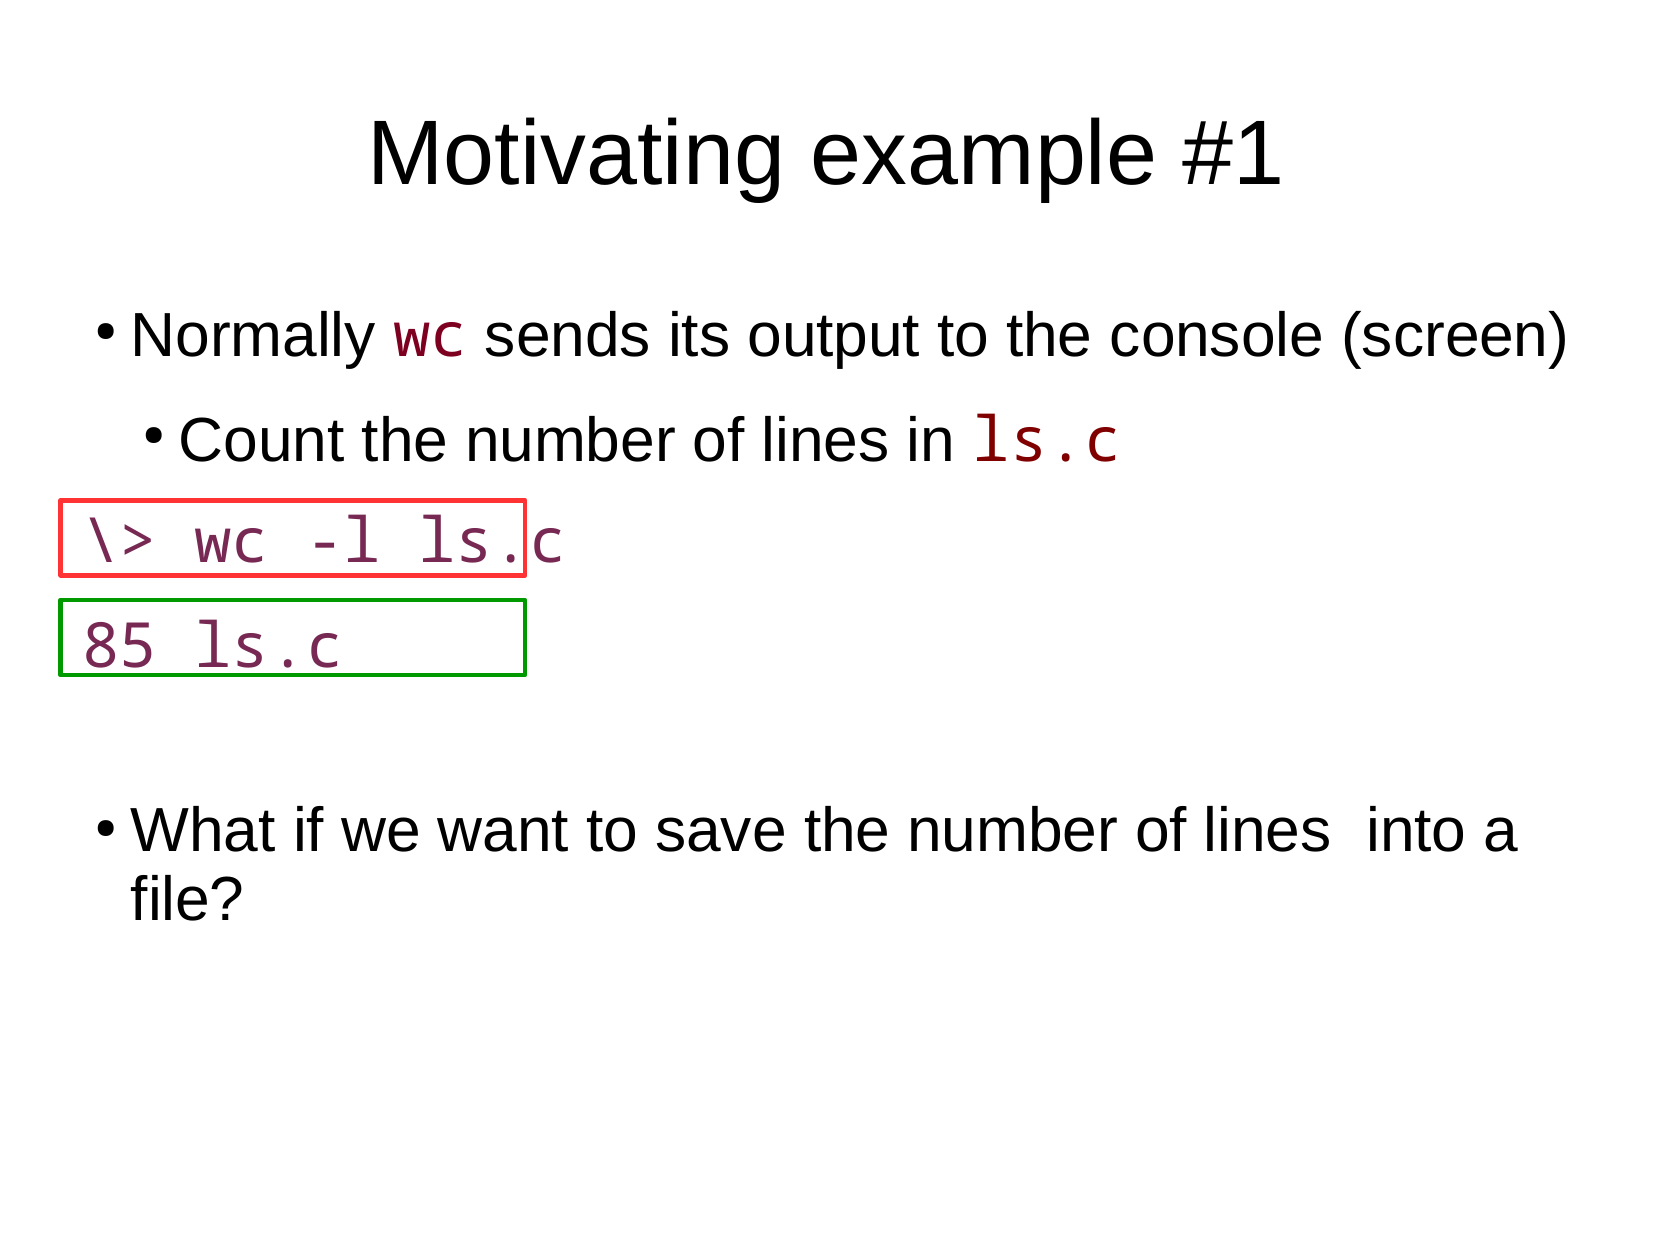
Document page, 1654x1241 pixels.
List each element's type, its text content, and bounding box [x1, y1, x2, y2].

list Normally wc sends its output to the console (screen) Count the number of lines in ls.c \> wc -l ls.c 85 ls.c What if we want to save the number of lines into a file? [82, 602, 523, 673]
title Motivating example #1 [82, 49, 1571, 257]
list Normally wc sends its output to the console (screen) Count the number of lines in ls.c \> wc -l ls.c 85 ls.c What if we want to save the number of lines into a file? [82, 290, 1571, 1010]
list Normally wc sends its output to the console (screen) Count the number of lines in ls.c \> wc -l ls.c 85 ls.c What if we want to save the number of lines into a file? [82, 503, 523, 573]
